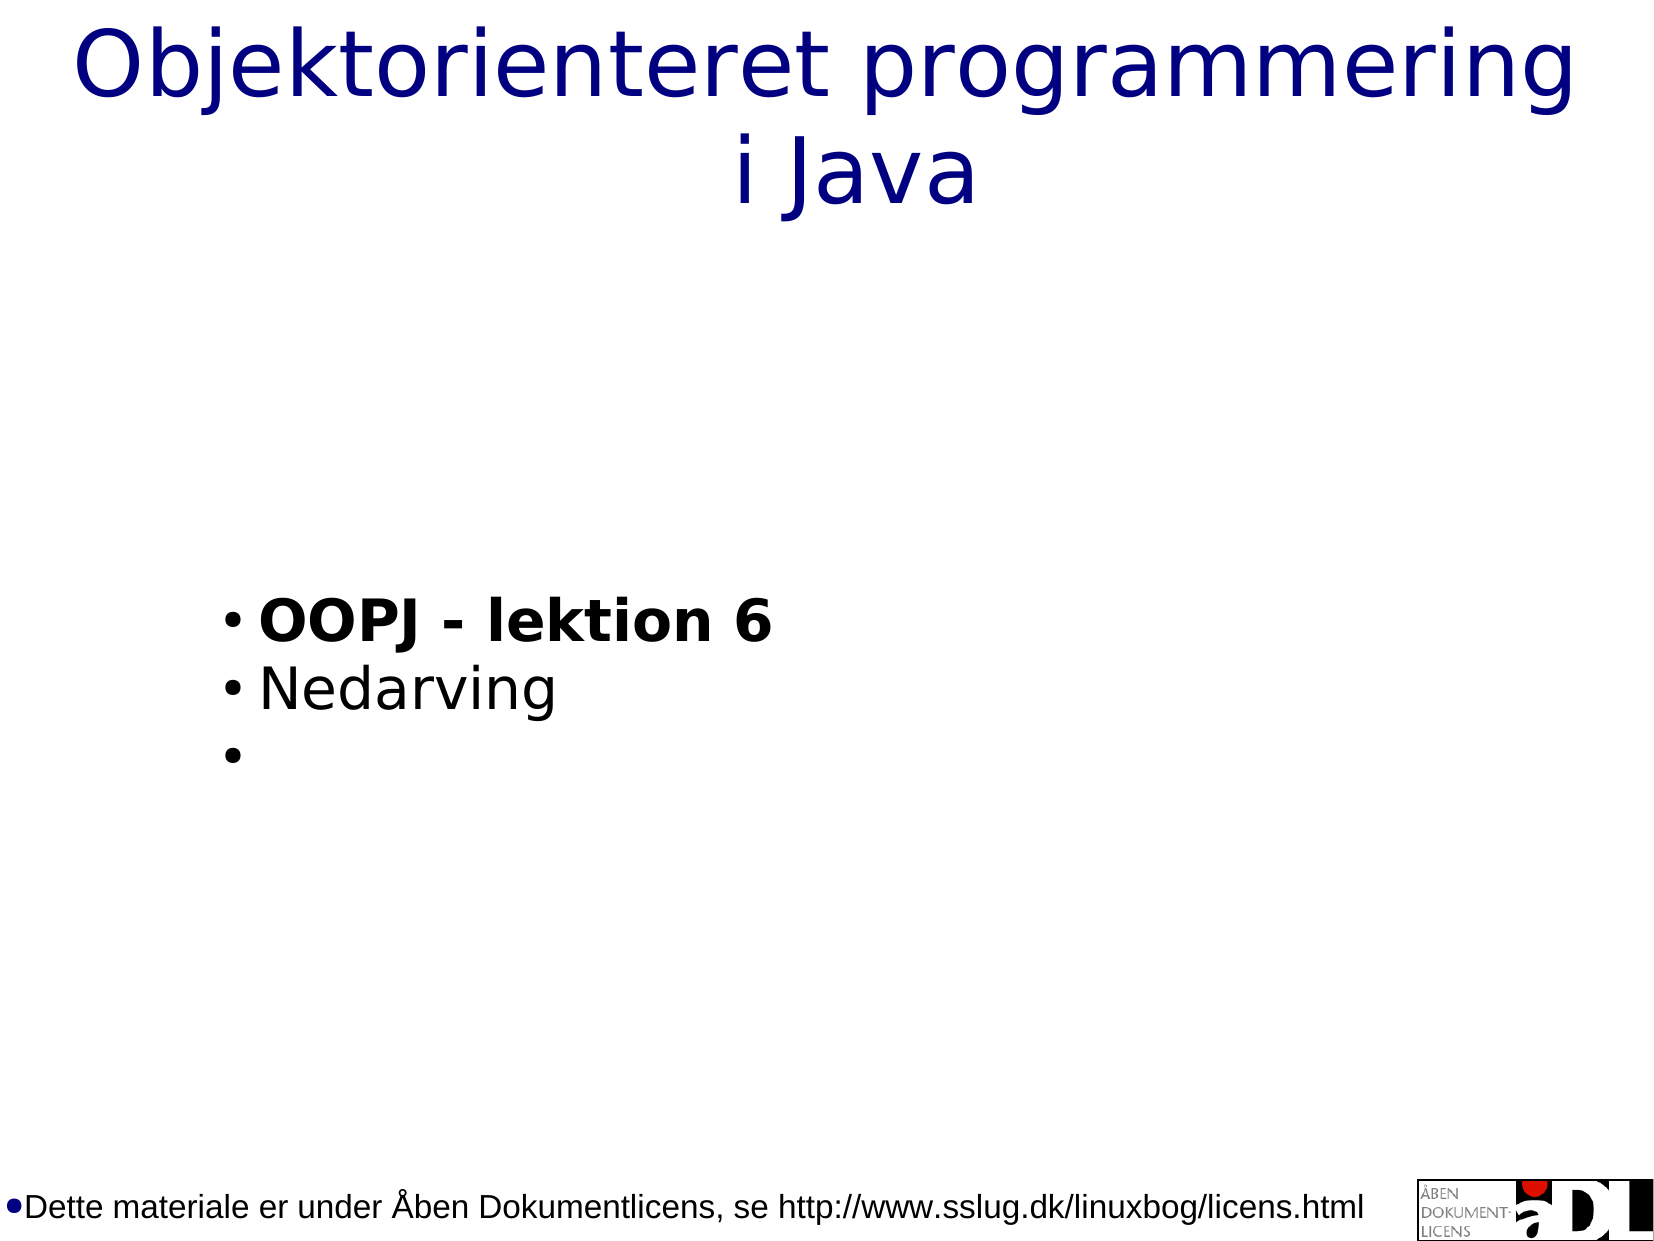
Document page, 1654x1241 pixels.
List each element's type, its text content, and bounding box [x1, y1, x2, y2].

subtitle OOPJ - lektion 6 Nedarving [151, 221, 1532, 1157]
title Objektorienteret programmering i Java [72, 10, 1582, 225]
text_box Dette materiale er under Åben Dokumentlicens, se http://www.sslug.dk/linuxbog/licens.html [4, 1188, 1348, 1239]
picture [1417, 1179, 1654, 1241]
